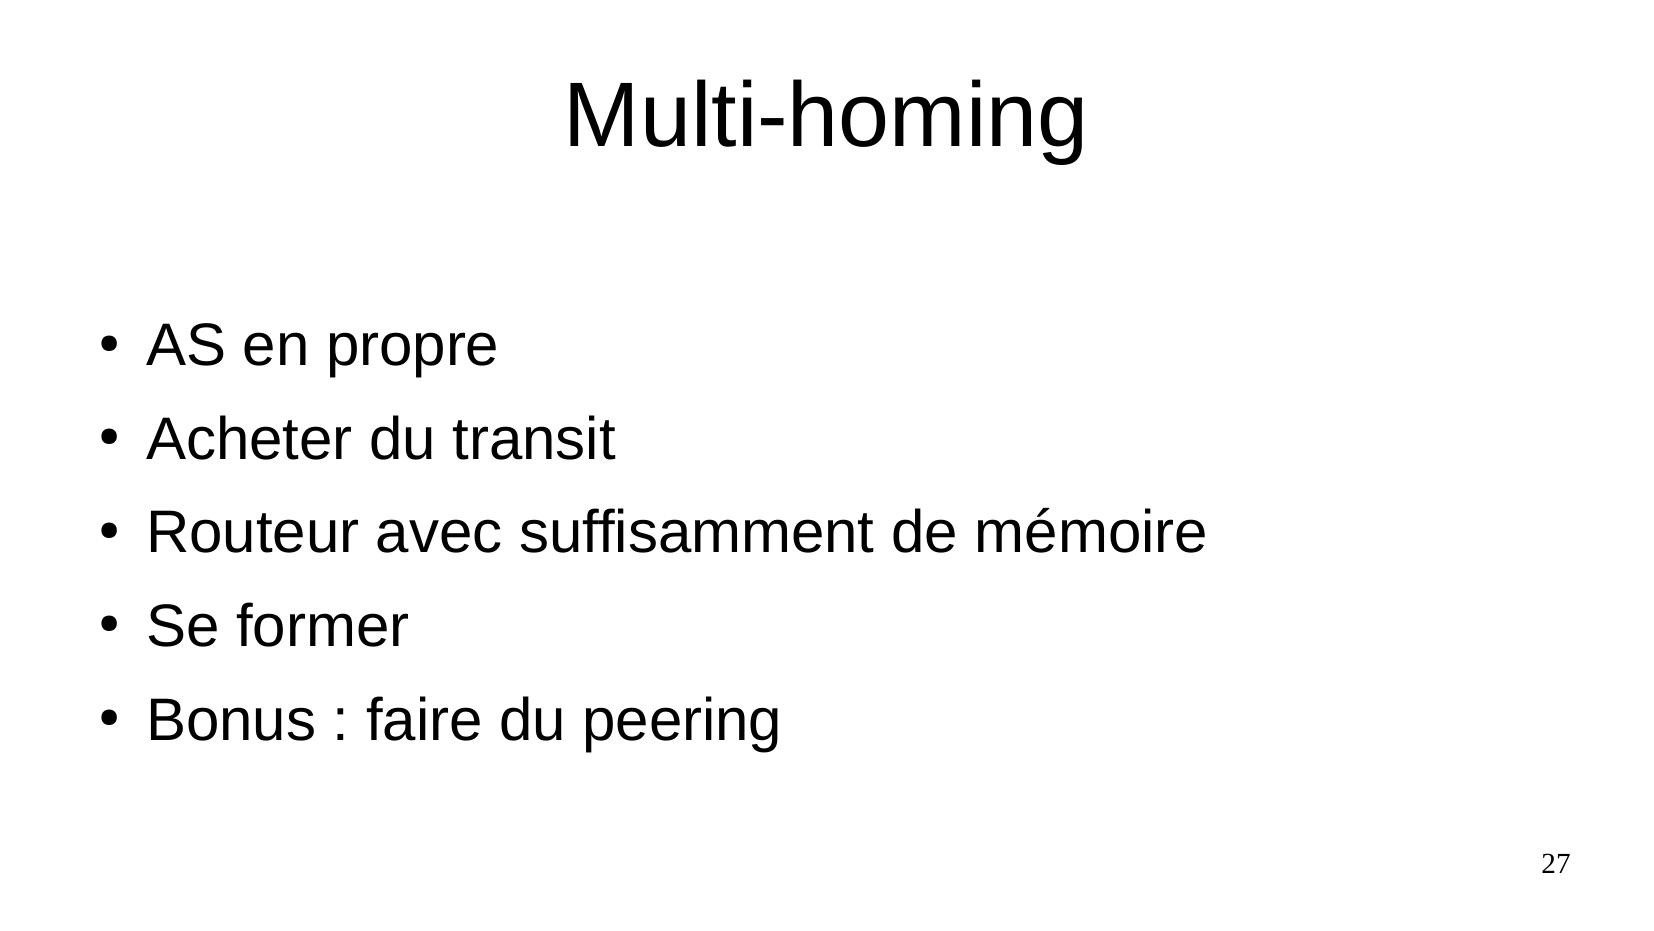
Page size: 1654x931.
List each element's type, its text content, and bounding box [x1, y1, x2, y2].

title Multi-homing [82, 37, 1571, 193]
list AS en propre Acheter du transit Routeur avec suffisamment de mémoire Se former Bonus : faire du peering [82, 217, 1571, 758]
